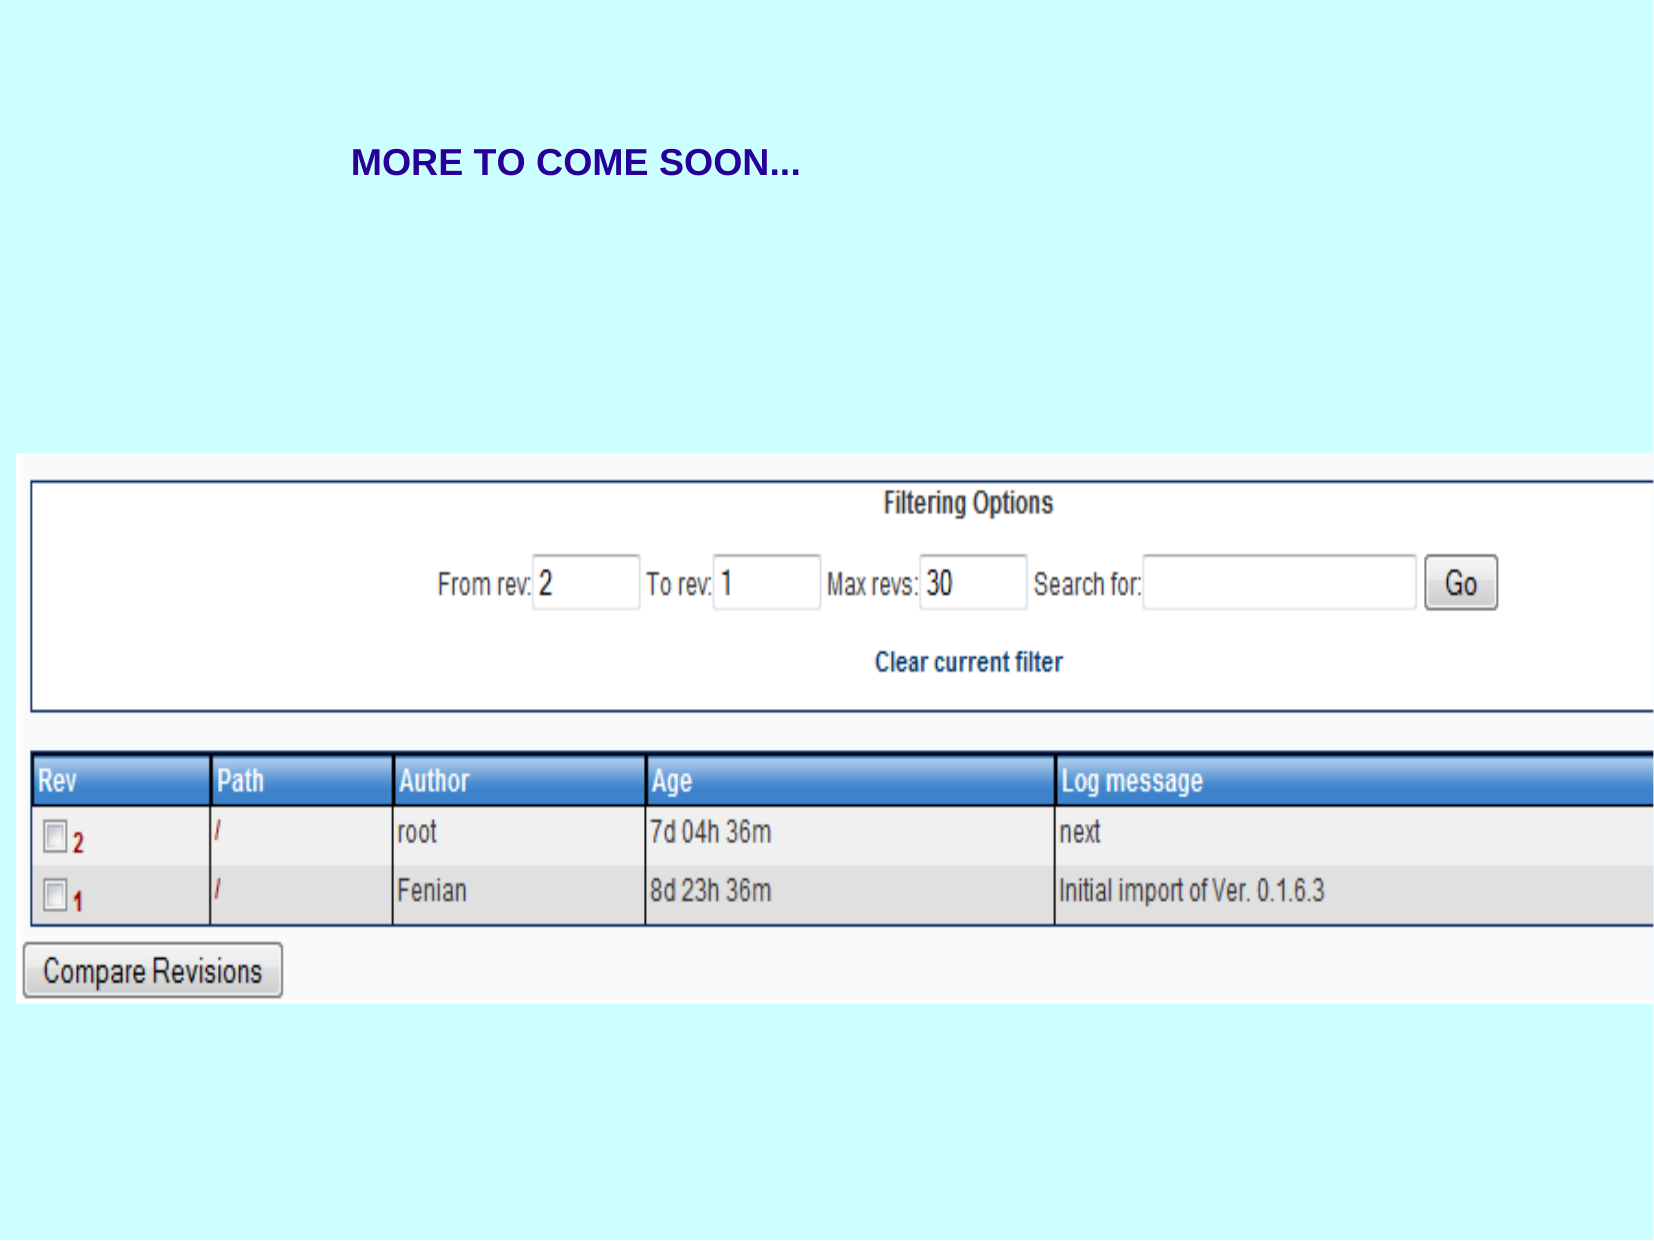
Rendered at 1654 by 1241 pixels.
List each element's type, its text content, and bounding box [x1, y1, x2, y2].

picture [16, 453, 1654, 1004]
text_box MORE TO COME SOON... [336, 137, 1291, 194]
